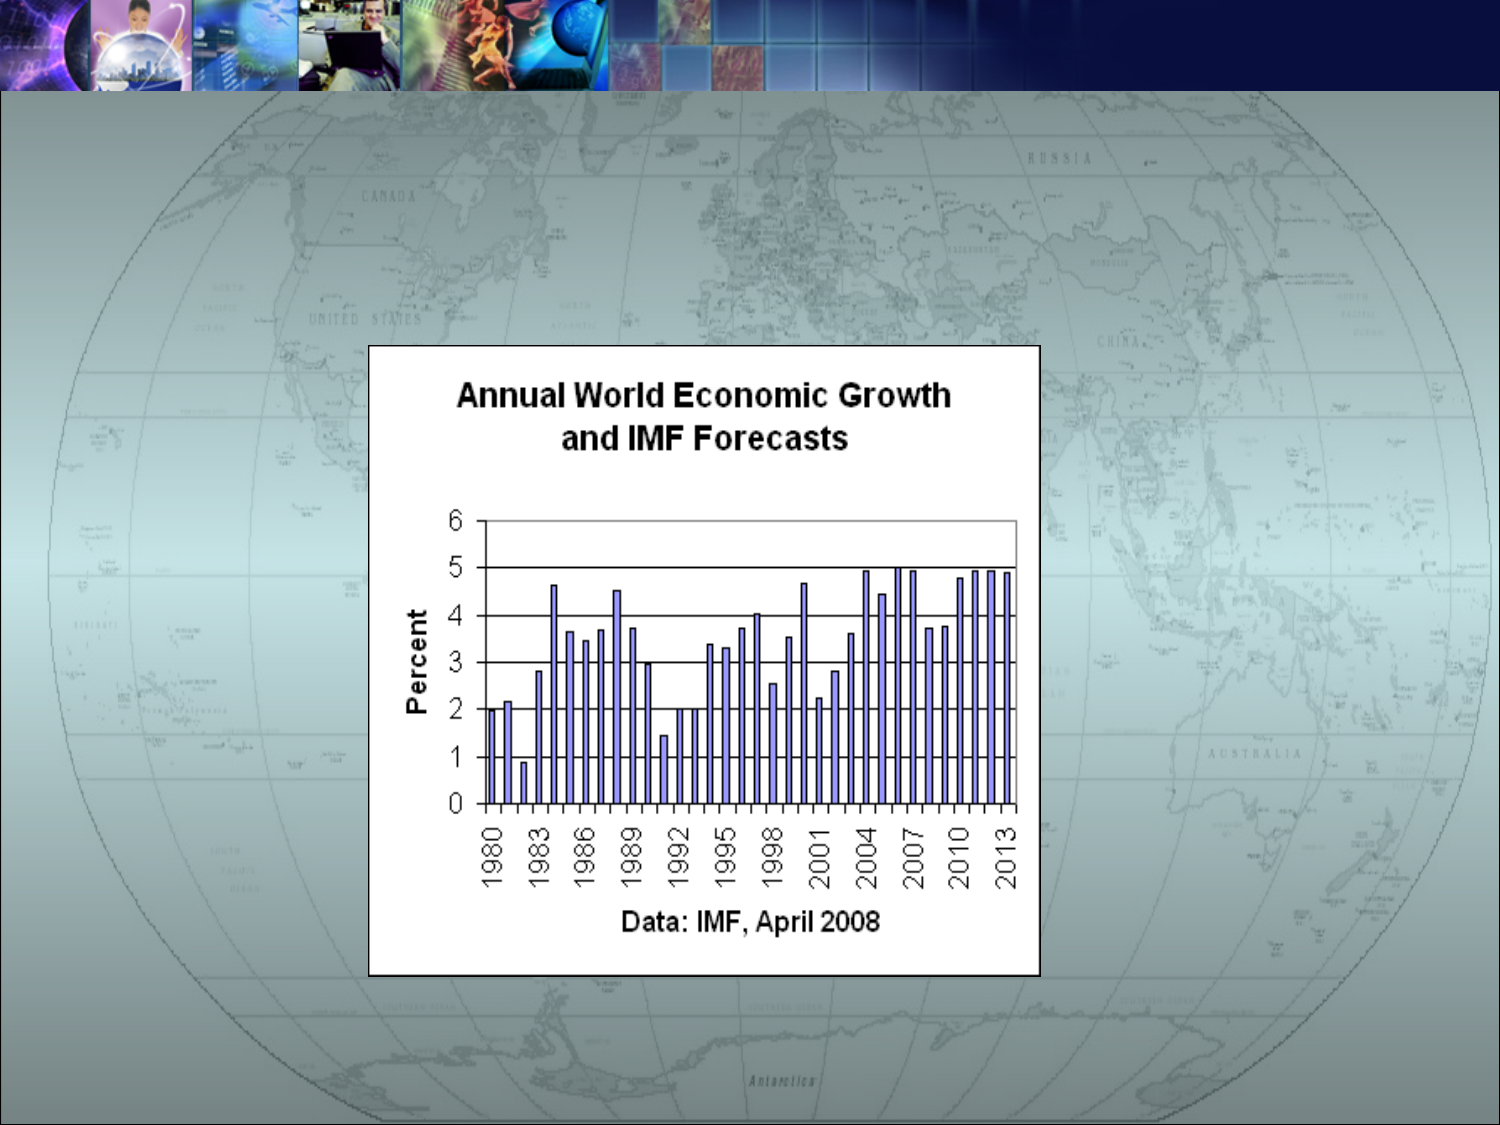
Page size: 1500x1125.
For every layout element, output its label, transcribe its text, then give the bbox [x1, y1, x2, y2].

picture [0, 0, 1500, 91]
title GLOBAL RECESSION [73, 85, 1424, 224]
picture [368, 345, 1041, 977]
